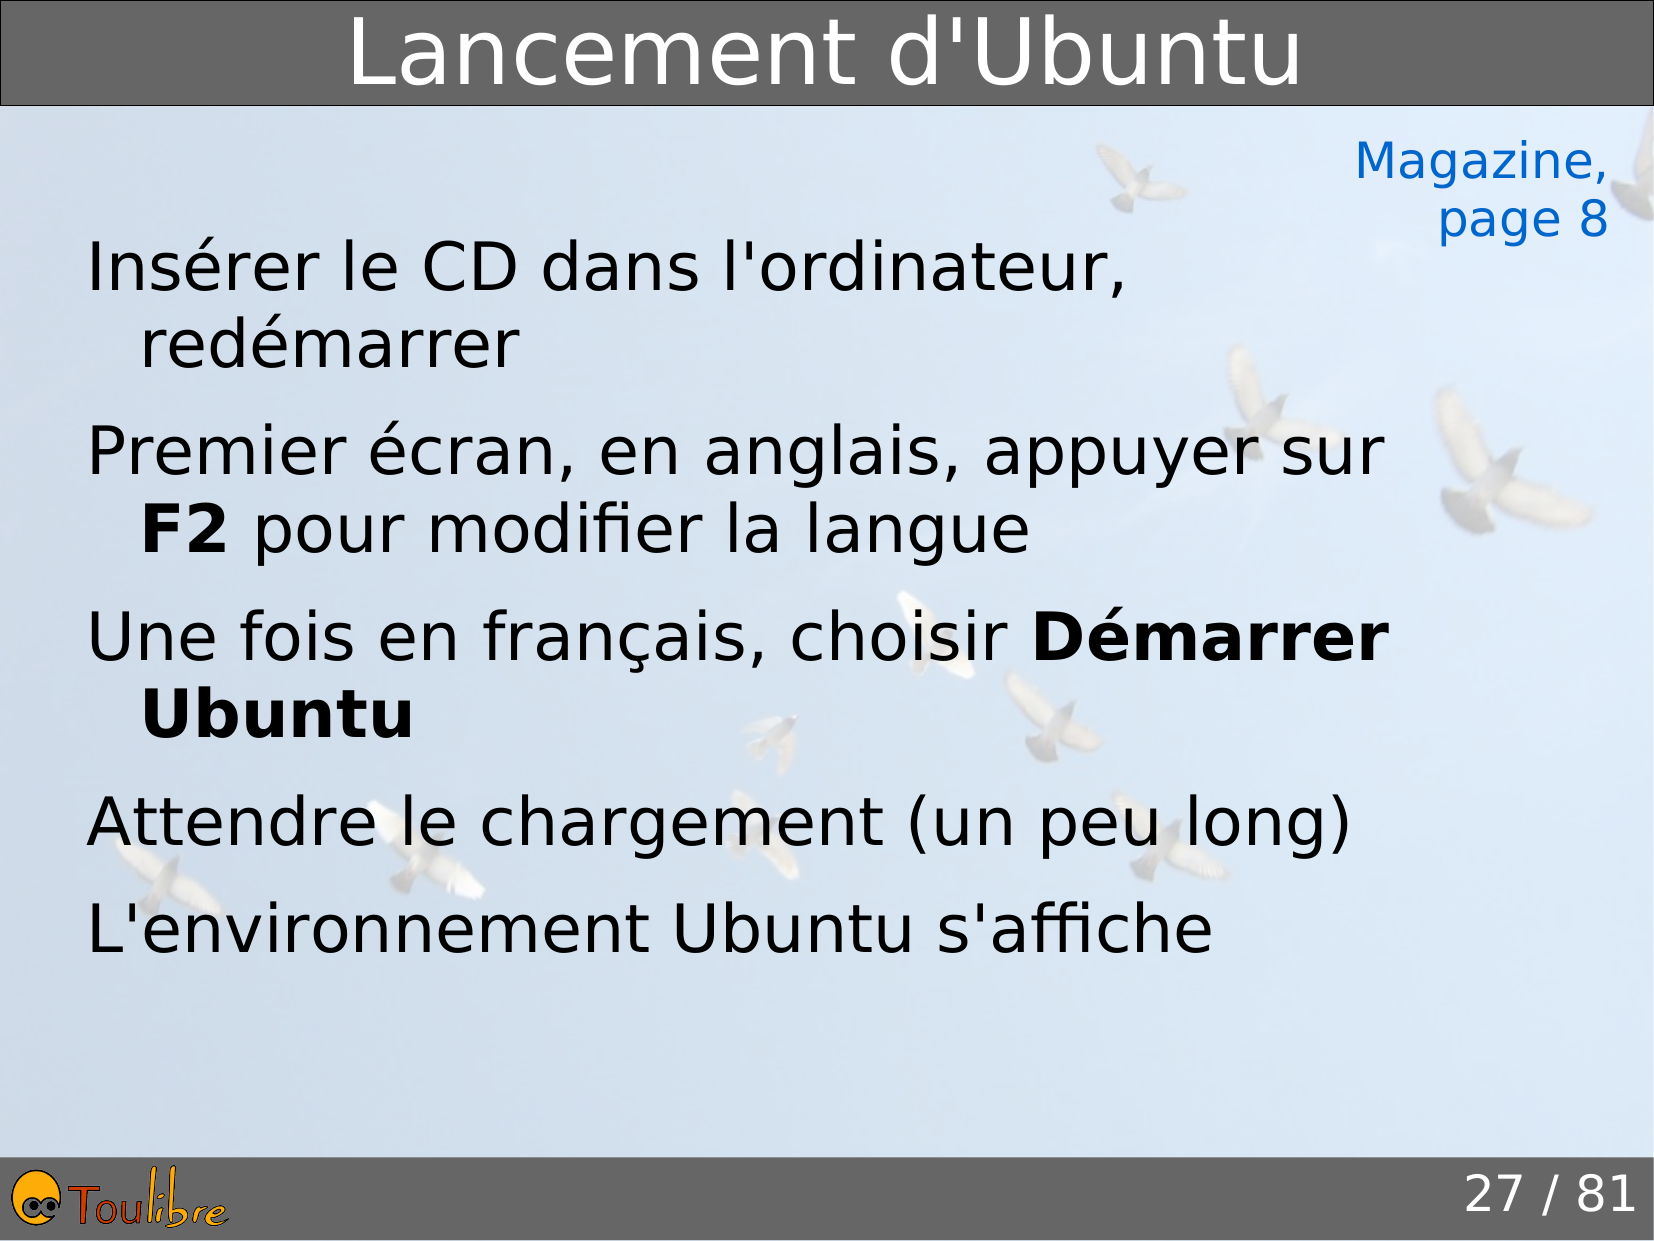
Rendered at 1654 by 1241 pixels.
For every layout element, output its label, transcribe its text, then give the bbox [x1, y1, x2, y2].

list Insérer le CD dans l'ordinateur, redémarrer Premier écran, en anglais, appuyer sur F2 pour modifier la langue Une fois en français, choisir Démarrer Ubuntu Attendre le chargement (un peu long) L'environnement Ubuntu s'affiche [68, 228, 1394, 1047]
text_box Magazine, page 8 [1329, 124, 1625, 256]
picture [11, 1165, 229, 1228]
title Lancement d'Ubuntu [0, 0, 1654, 107]
